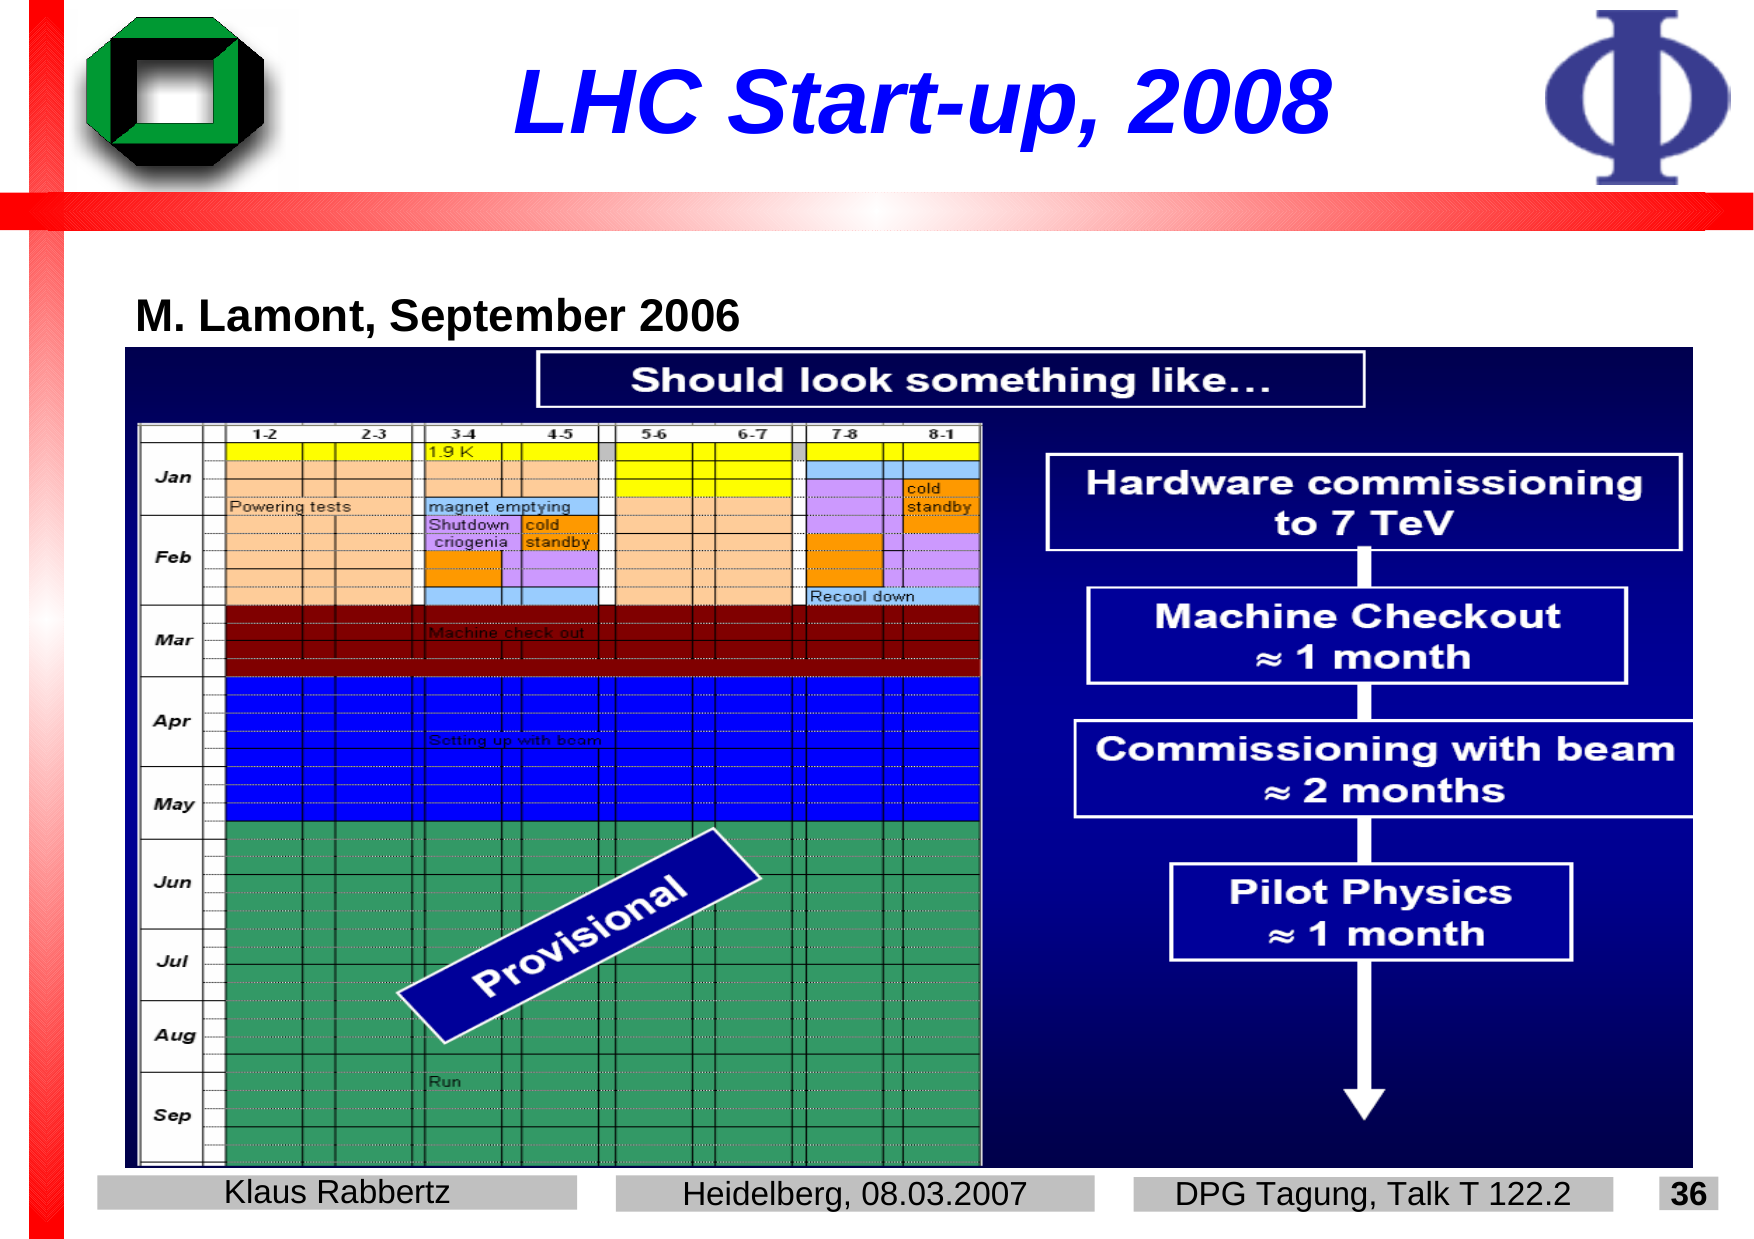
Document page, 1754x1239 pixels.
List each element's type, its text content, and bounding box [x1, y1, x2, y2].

text_box M. Lamont, September 2006 [123, 278, 754, 354]
title LHC Start-up, 2008 [282, 21, 1566, 183]
picture [125, 347, 1693, 1168]
picture [1545, 10, 1731, 185]
picture [64, 9, 299, 192]
